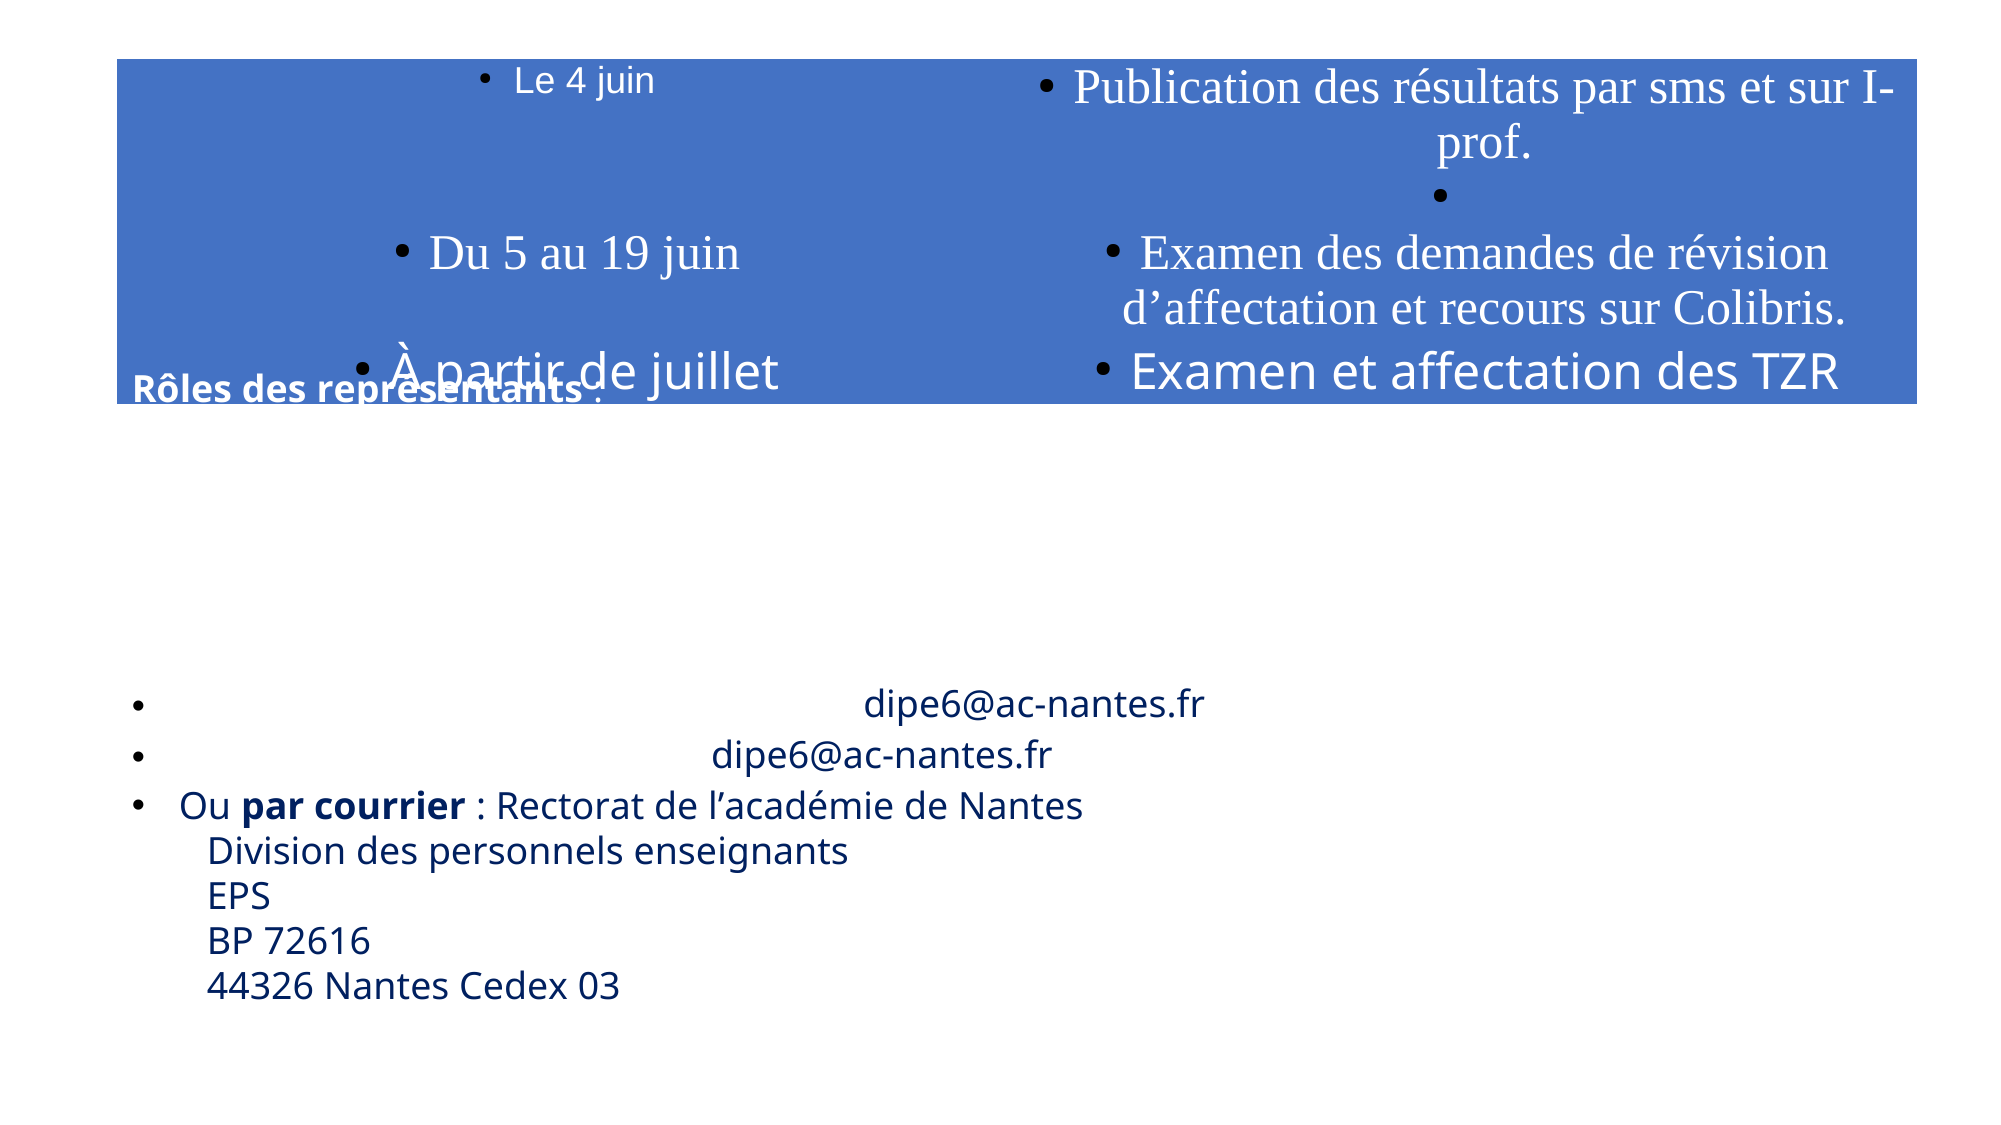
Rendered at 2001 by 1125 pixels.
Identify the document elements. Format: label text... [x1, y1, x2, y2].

table_cell Examen des demandes de révision d’affectation et recours sur Colibris. [1017, 225, 1917, 336]
table_header Le 4 juin [117, 59, 1017, 225]
text_box Rôles des représentants : Ce sont les représentants des personnels, ils suivent vos dossiers et vous aident à faire vos recours auprès de l’administration. Adresses : Pour la rectification écrite du barème : dipe6@ac-nantes.fr Pour la révision d’affectation : dipe6@ac-nantes.fr Ou par courrier : Rectorat de l’académie de Nantes Division des personnels enseignants EPS BP 72616 44326 Nantes Cedex 03 [116, 357, 1884, 1100]
table_header Publication des résultats par sms et sur I-prof. [1017, 59, 1917, 225]
table_cell Examen et affectation des TZR [1017, 336, 1917, 404]
table_cell À partir de juillet [117, 336, 1017, 357]
table_cell Du 5 au 19 juin [117, 225, 1017, 336]
